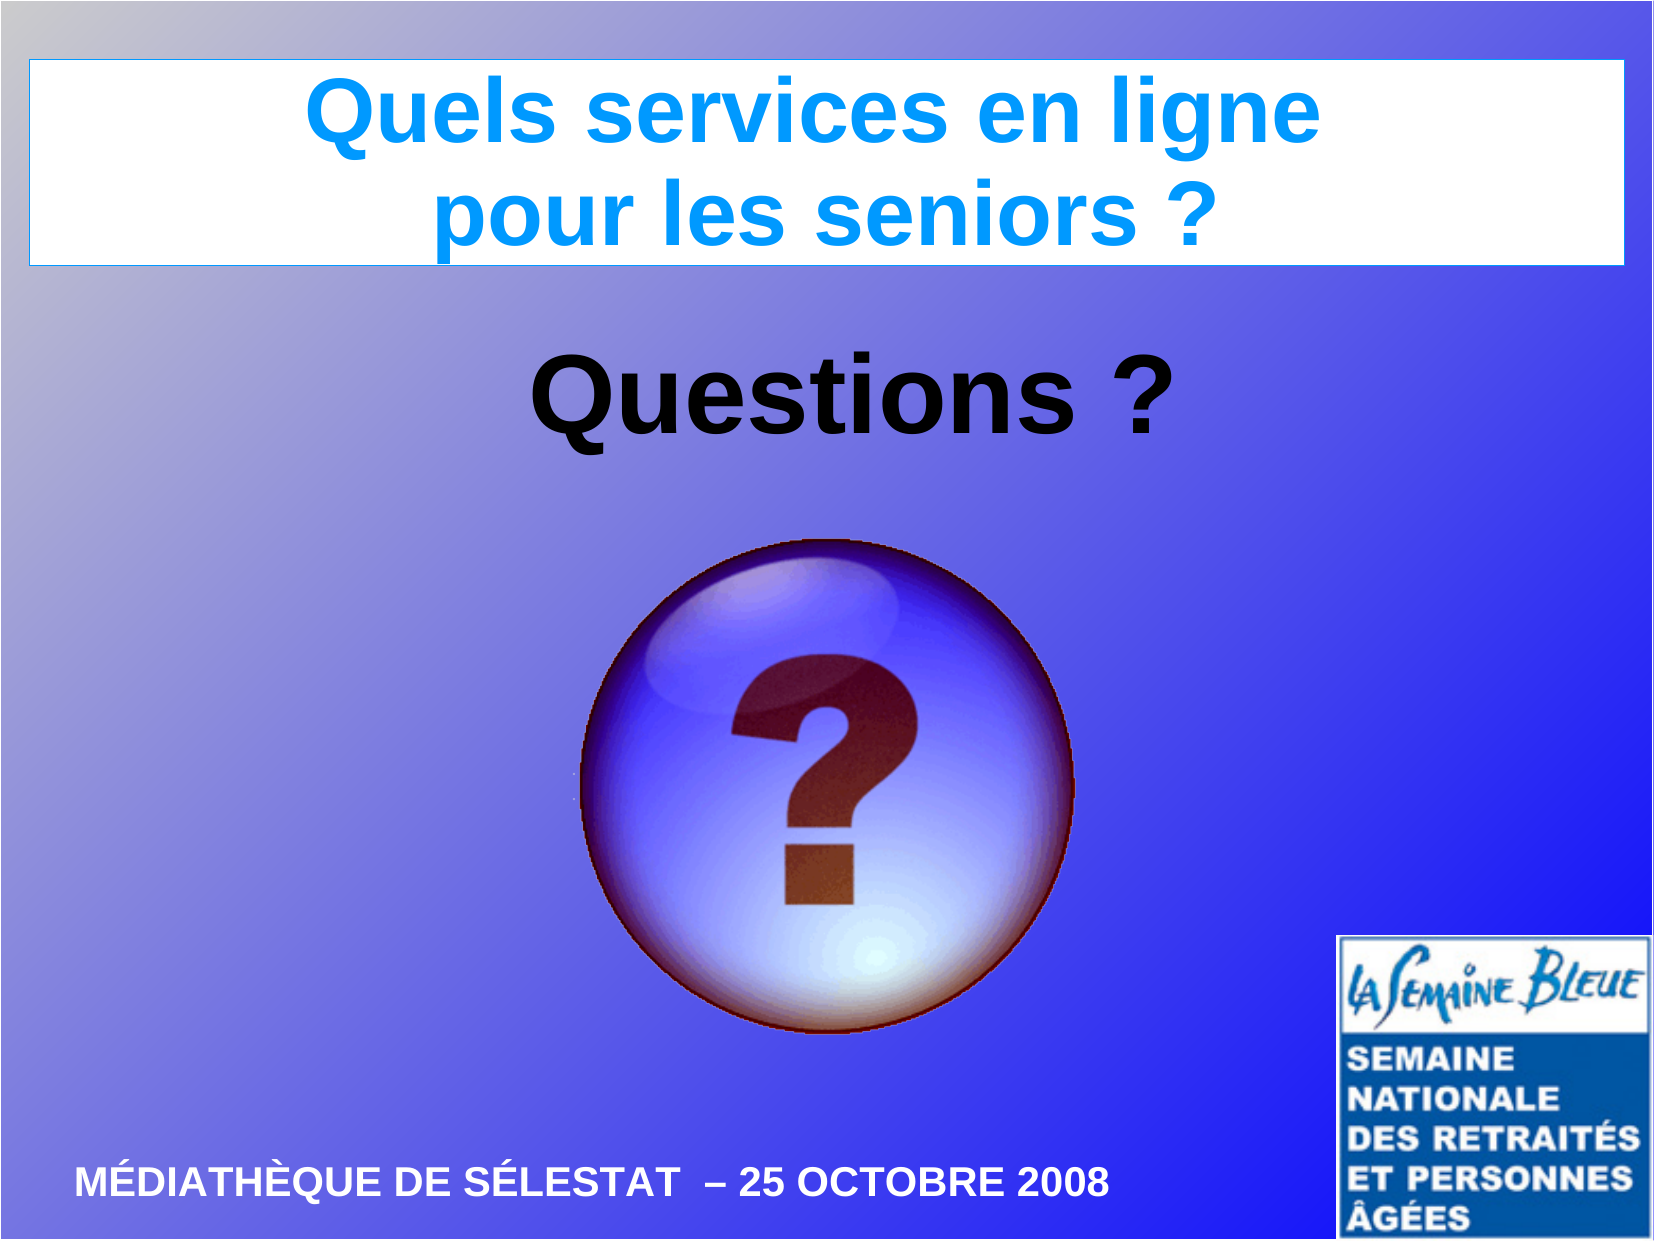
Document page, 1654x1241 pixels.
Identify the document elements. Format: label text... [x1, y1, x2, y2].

picture [514, 473, 1140, 1099]
text_box MÉDIATHÈQUE DE SÉLESTAT – 25 OCTOBRE 2008 [59, 1151, 1329, 1214]
picture [1336, 935, 1654, 1241]
text_box Quels services en ligne pour les seniors ? [29, 59, 1625, 266]
text_box Questions ? [369, 324, 1285, 466]
text_box [0, 0, 1654, 1241]
